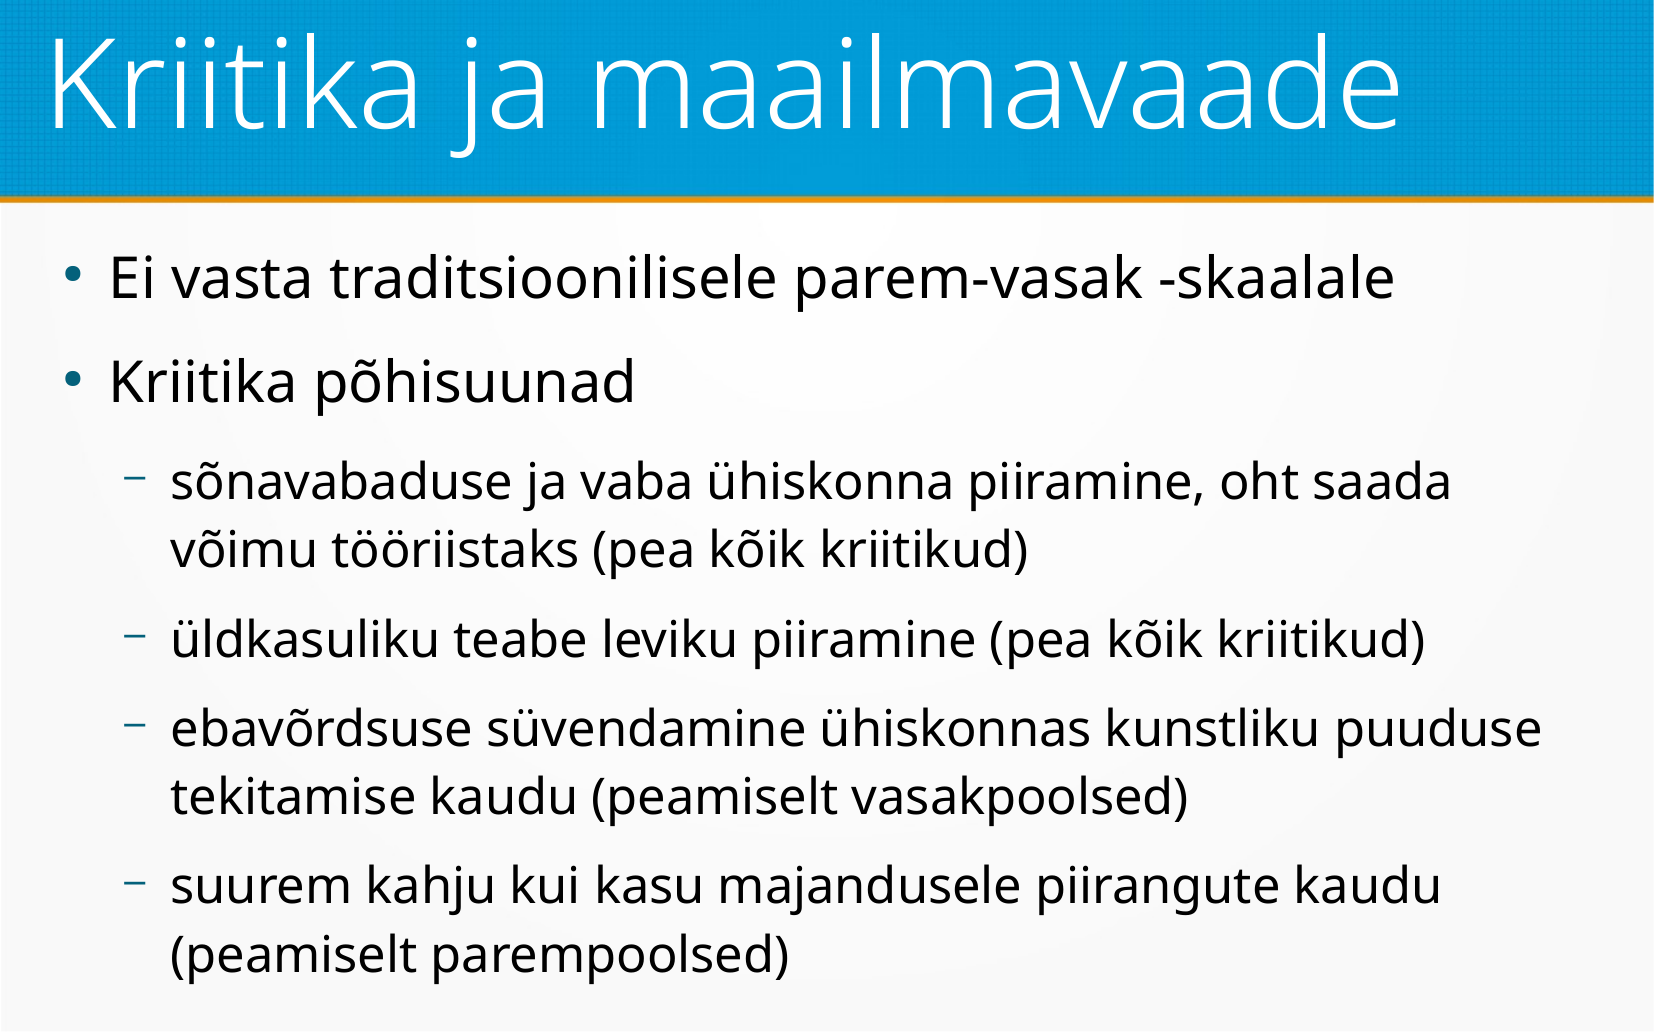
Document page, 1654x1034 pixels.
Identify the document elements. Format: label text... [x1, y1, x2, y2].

list Ei vasta traditsioonilisele parem-vasak -skaalale Kriitika põhisuunad sõnavabaduse ja vaba ühiskonna piiramine, oht saada võimu tööriistaks (pea kõik kriitikud) üldkasuliku teabe leviku piiramine (pea kõik kriitikud) ebavõrdsuse süvendamine ühiskonnas kunstliku puuduse tekitamise kaudu (peamiselt vasakpoolsed) suurem kahju kui kasu majandusele piirangute kaudu (peamiselt parempoolsed) [47, 236, 1607, 1002]
title Kriitika ja maailmavaade [43, 0, 1619, 166]
picture [0, 195, 1654, 1034]
